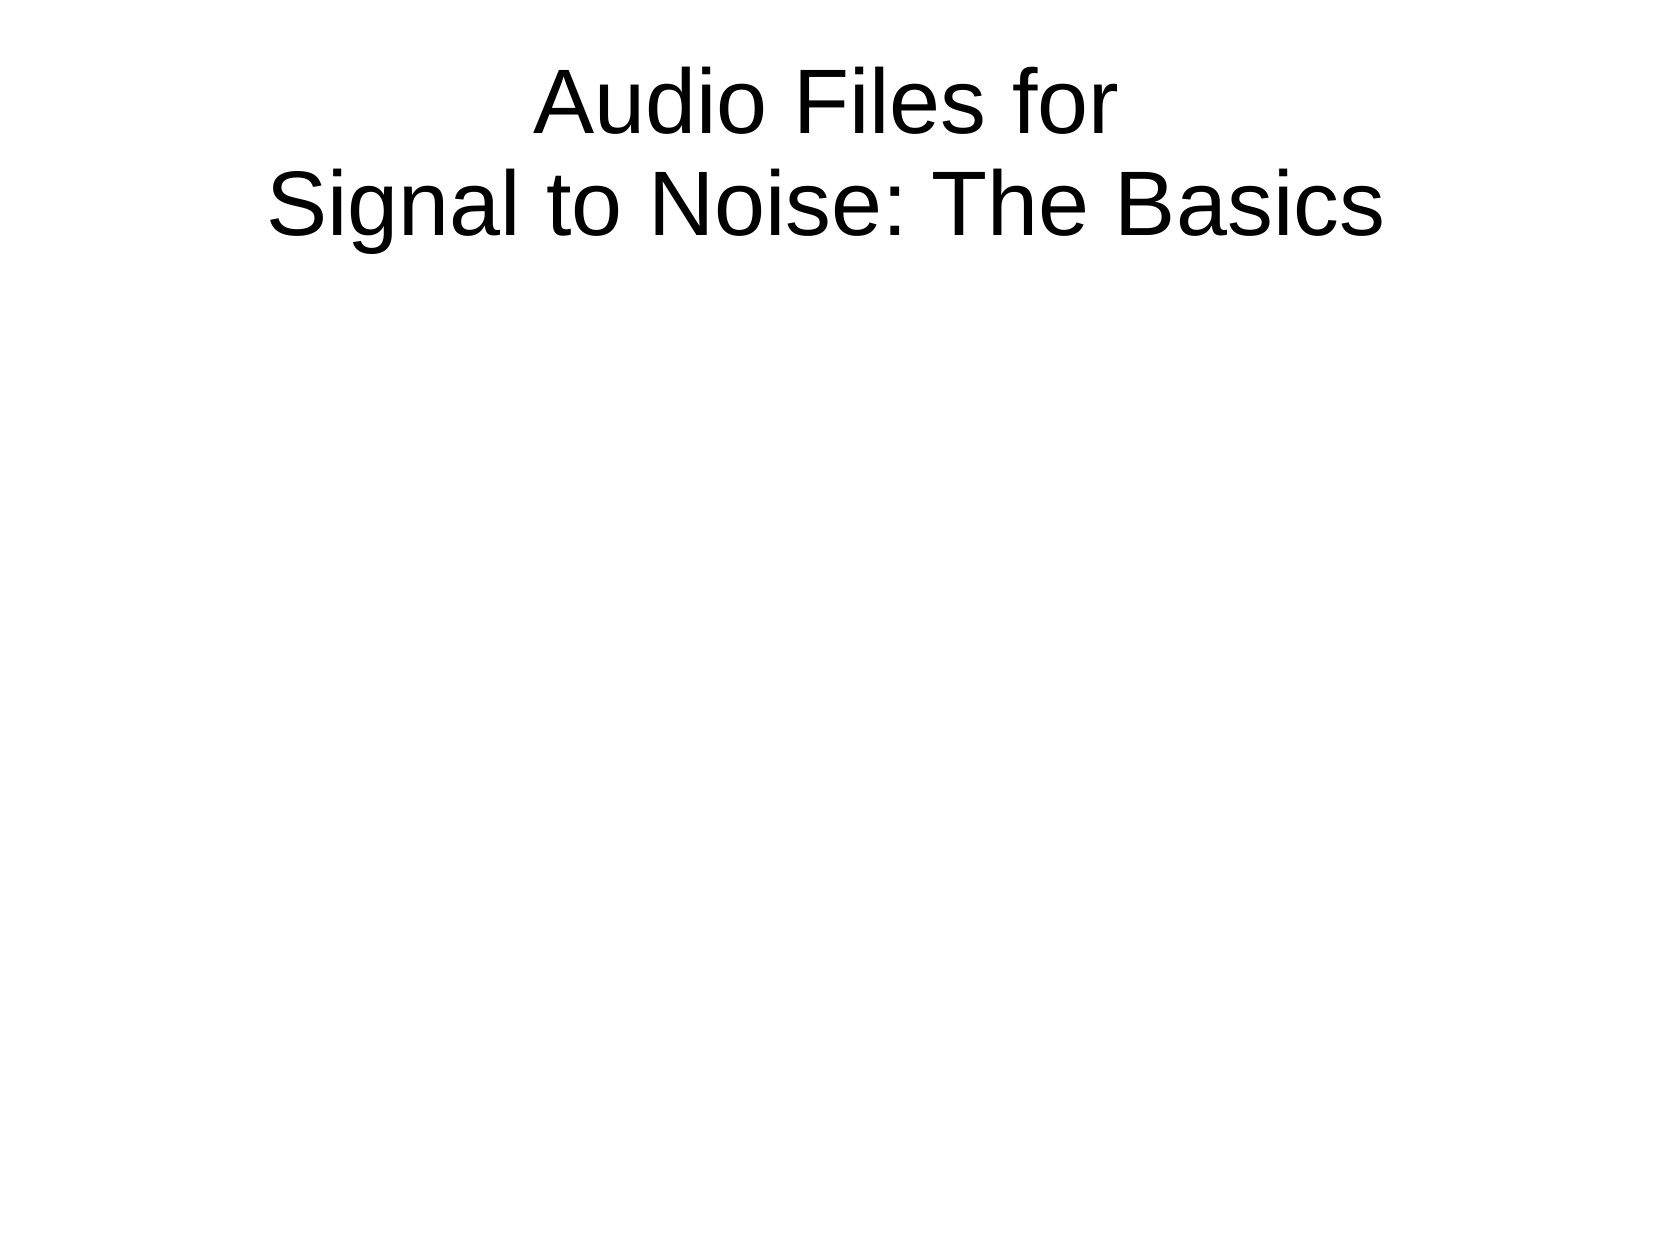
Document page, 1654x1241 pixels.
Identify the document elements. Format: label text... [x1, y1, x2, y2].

title Audio Files for Signal to Noise: The Basics [82, 49, 1571, 257]
